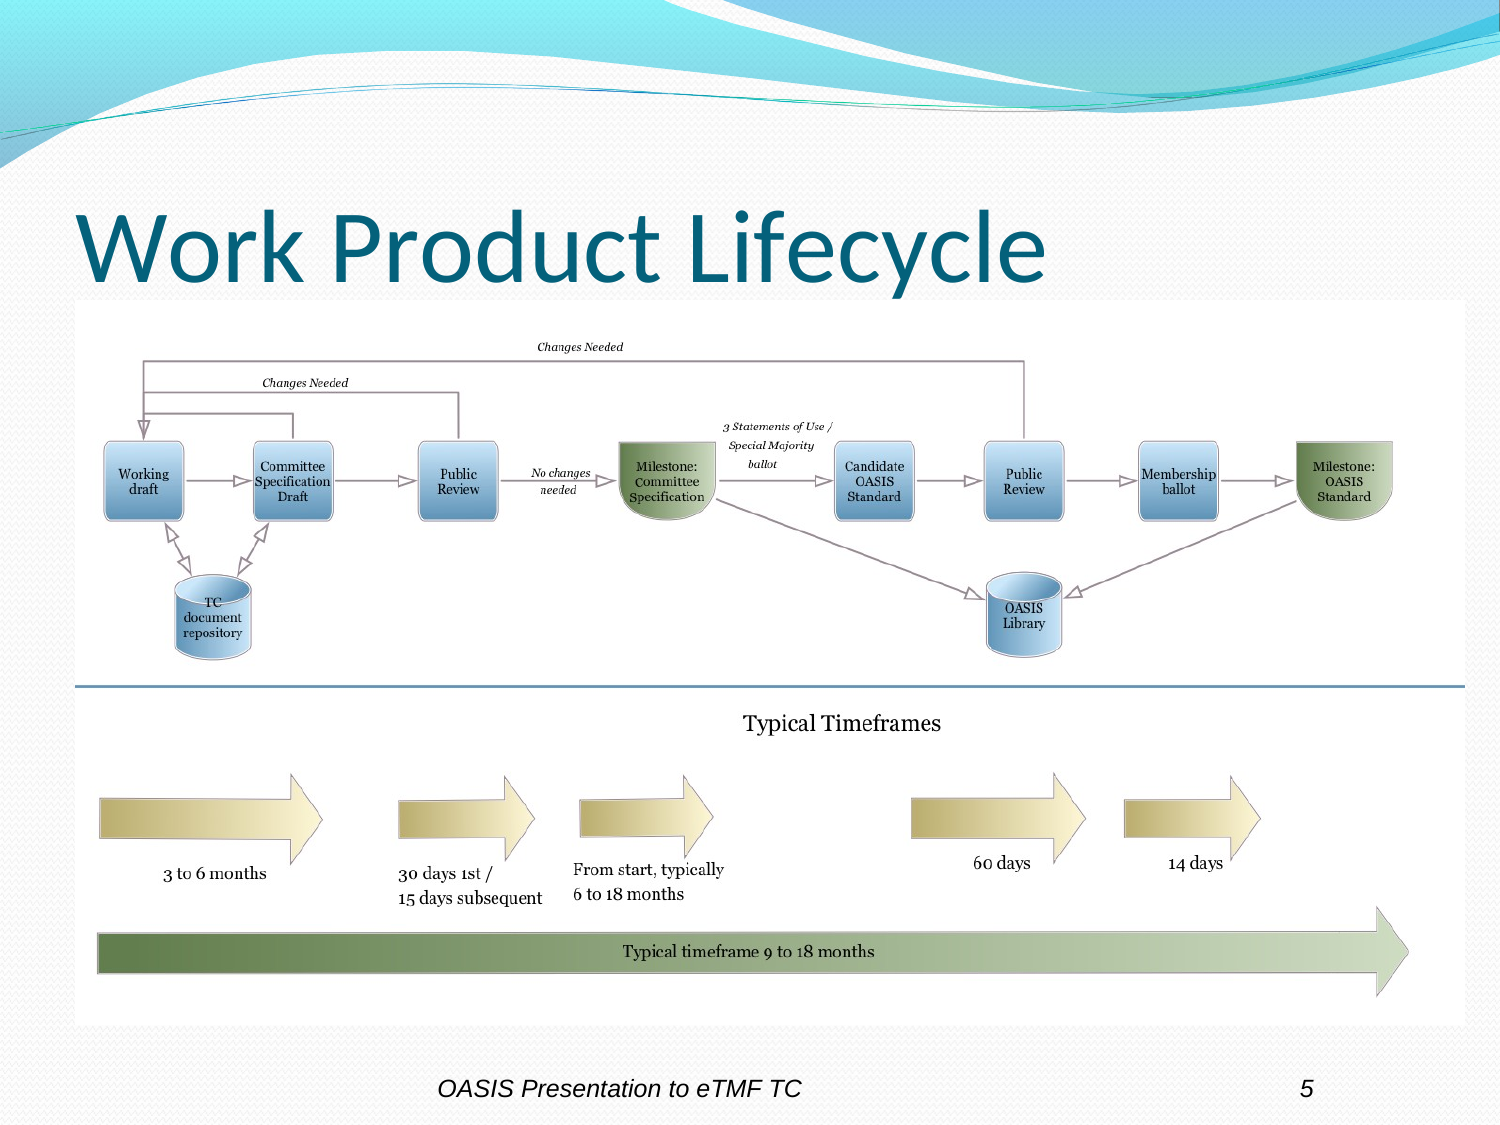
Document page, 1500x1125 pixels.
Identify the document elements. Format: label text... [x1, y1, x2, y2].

title Work Product Lifecycle [75, 115, 1426, 299]
text_box [75, 299, 1465, 1025]
picture [0, 0, 1500, 1125]
